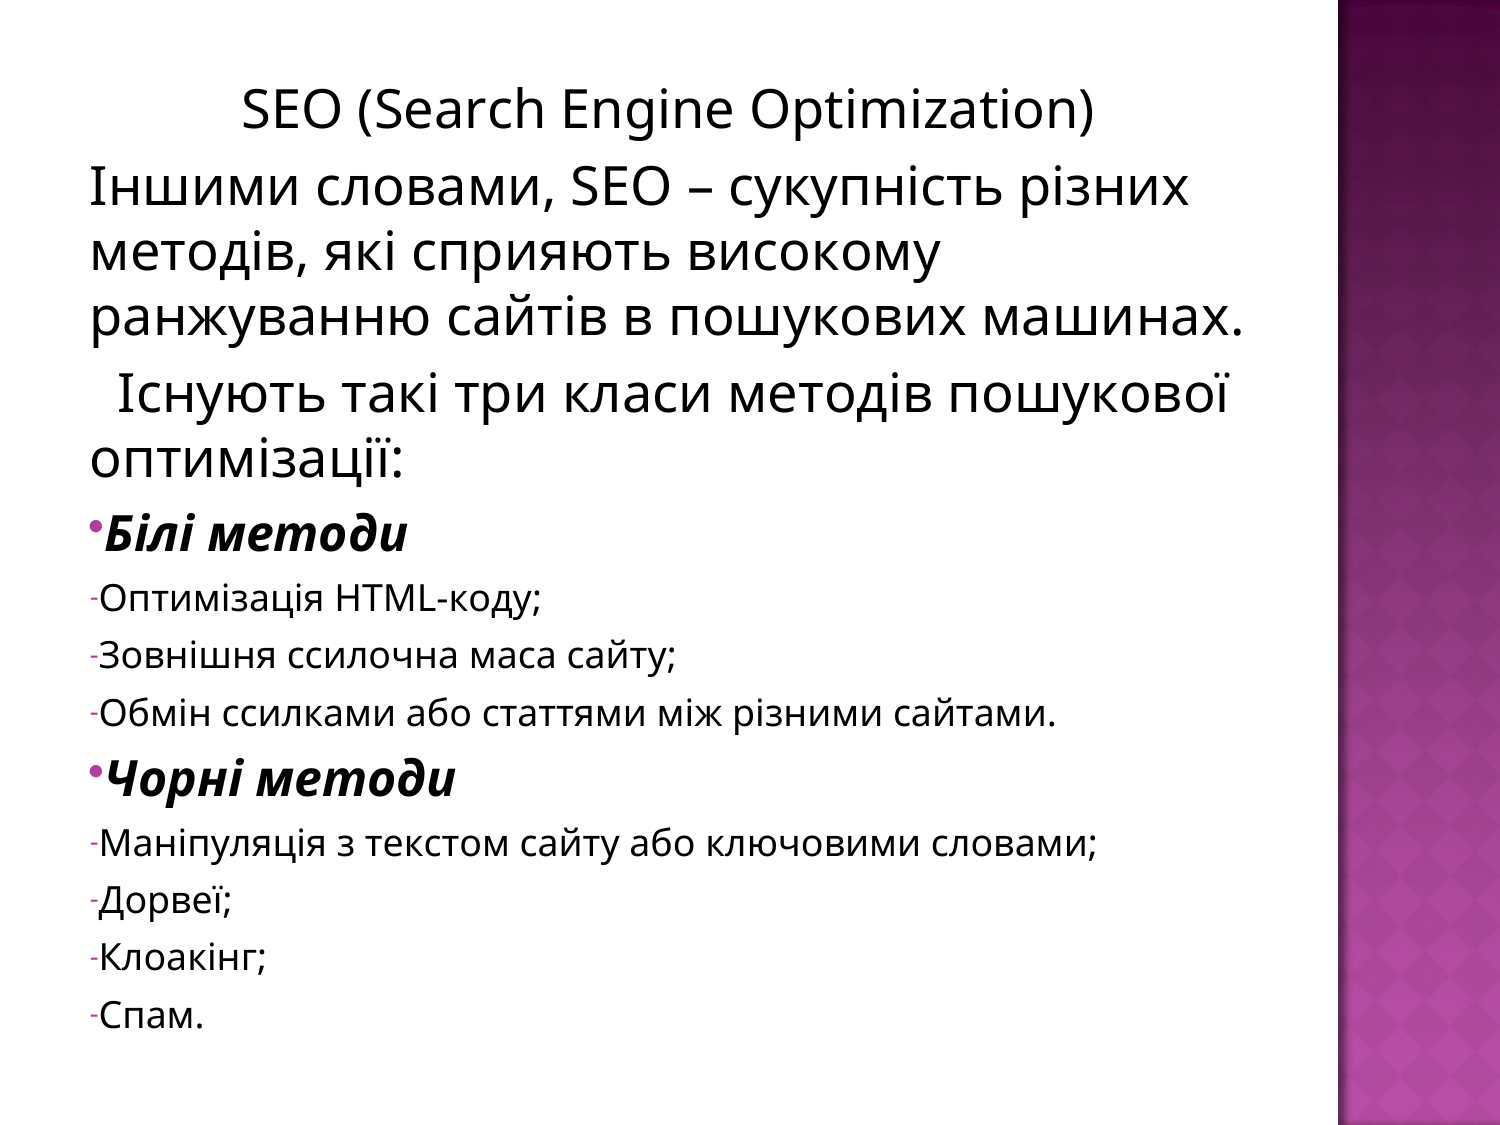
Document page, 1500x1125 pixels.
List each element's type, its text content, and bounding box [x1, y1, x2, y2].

list SEO (Search Engine Optimization) Іншими словами, SEO – сукупність різних методів, які сприяють високому ранжуванню сайтів в пошукових машинах. Існують такі три класи методів пошукової оптимізації: Білі методи Оптимізація HTML-коду; Зовнішня ссилочна маса сайту; Обмін ссилками або статтями між різними сайтами. Чорні методи Маніпуляція з текстом сайту або ключовими словами; Дорвеї; Клоакінг; Спам. [75, 66, 1263, 1102]
picture [1337, 0, 1500, 1125]
